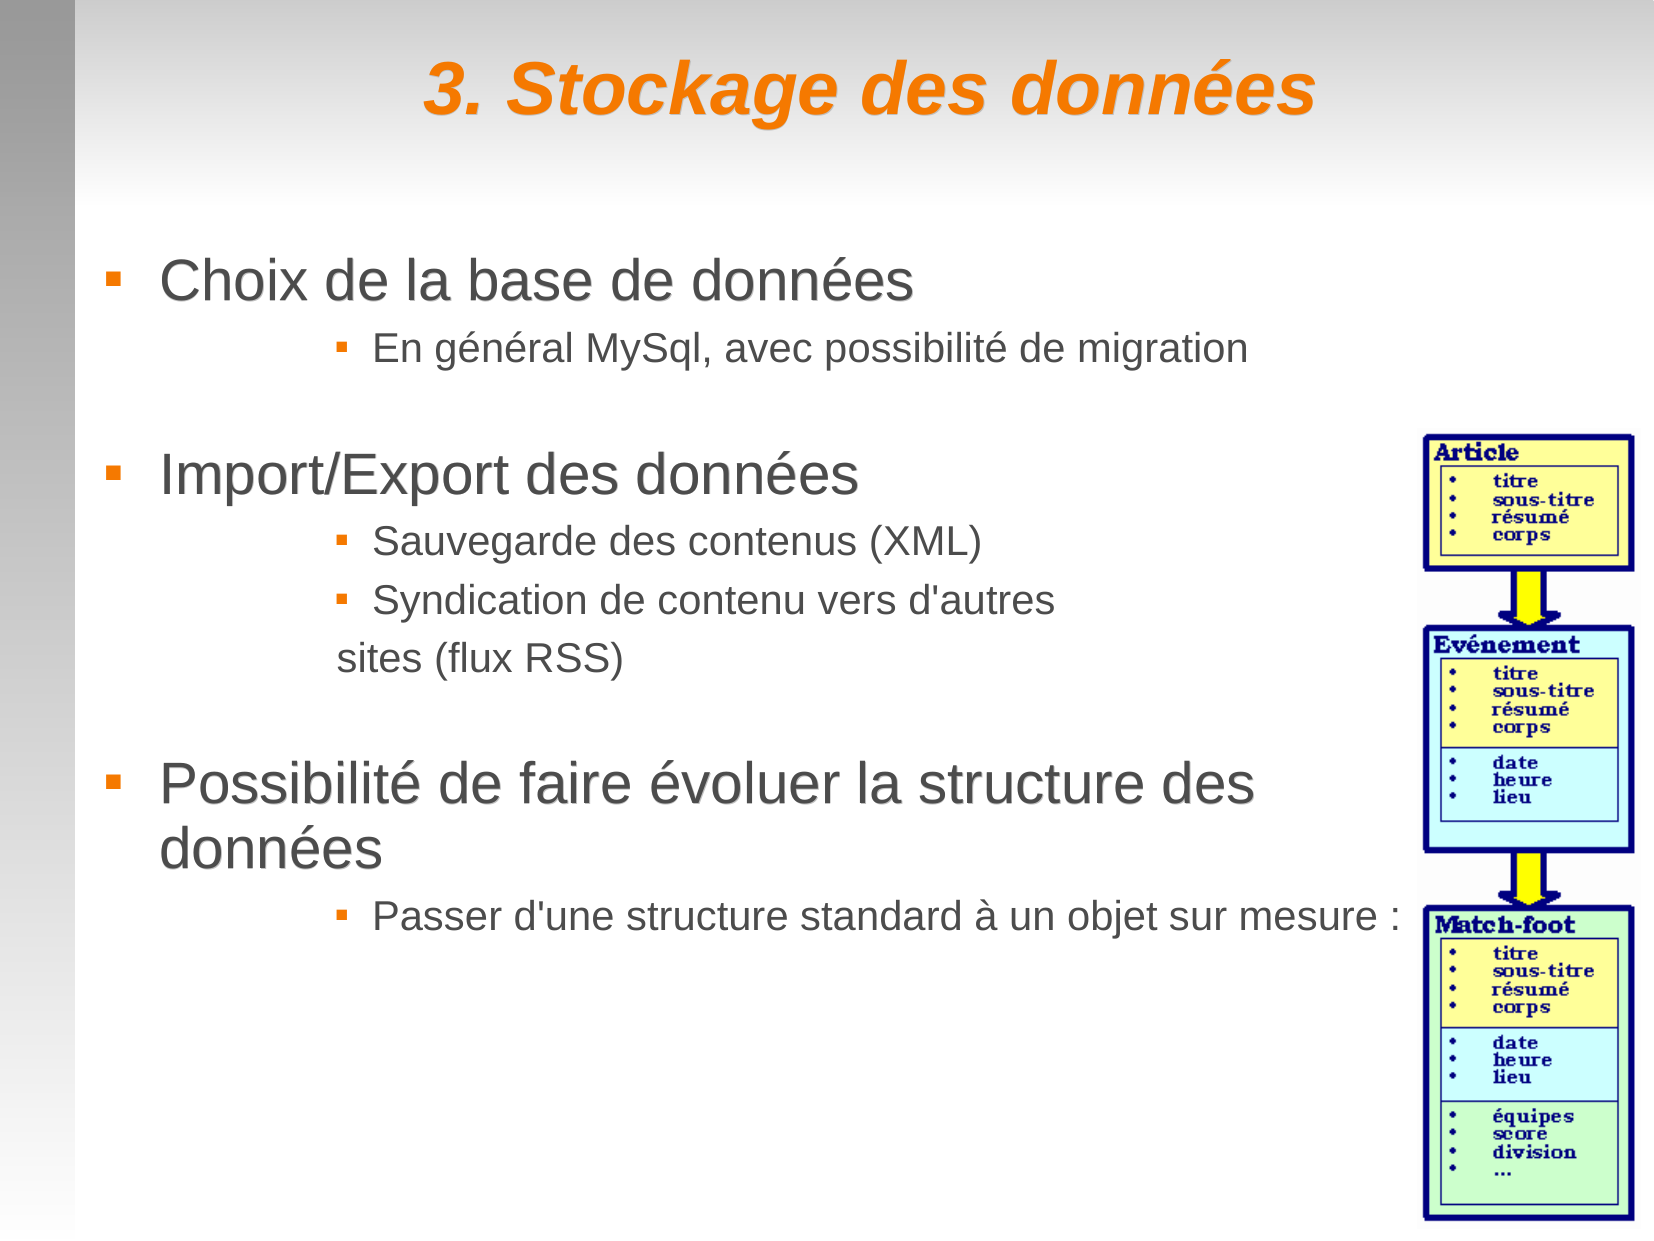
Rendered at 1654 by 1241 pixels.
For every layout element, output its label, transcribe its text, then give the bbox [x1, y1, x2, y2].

list Choix de la base de données En général MySql, avec possibilité de migration Import/Export des données Sauvegarde des contenus (XML) Syndication de contenu vers d'autres sites (flux RSS) Possibilité de faire évoluer la structure des données Passer d'une structure standard à un objet sur mesure : [88, 248, 1418, 1067]
picture [1417, 428, 1641, 1229]
title 3. Stockage des données [88, 0, 1654, 178]
